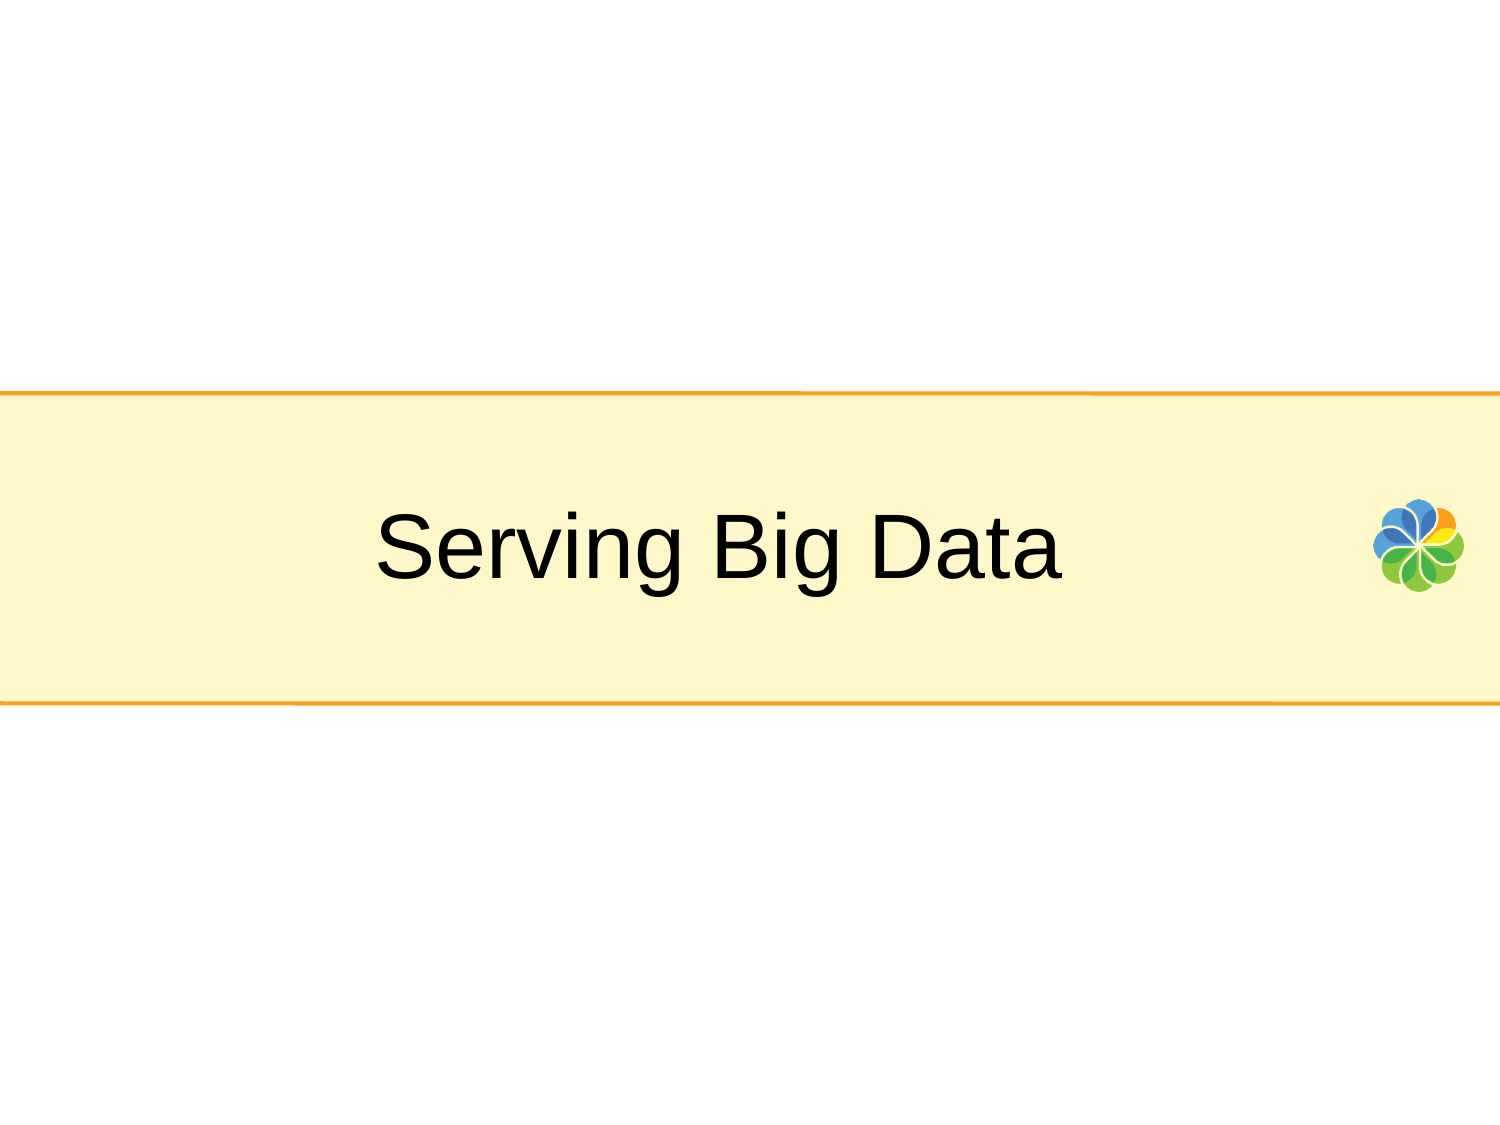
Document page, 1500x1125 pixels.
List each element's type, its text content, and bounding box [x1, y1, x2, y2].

title Serving Big Data [43, 479, 1394, 618]
picture [1394, 499, 1464, 592]
